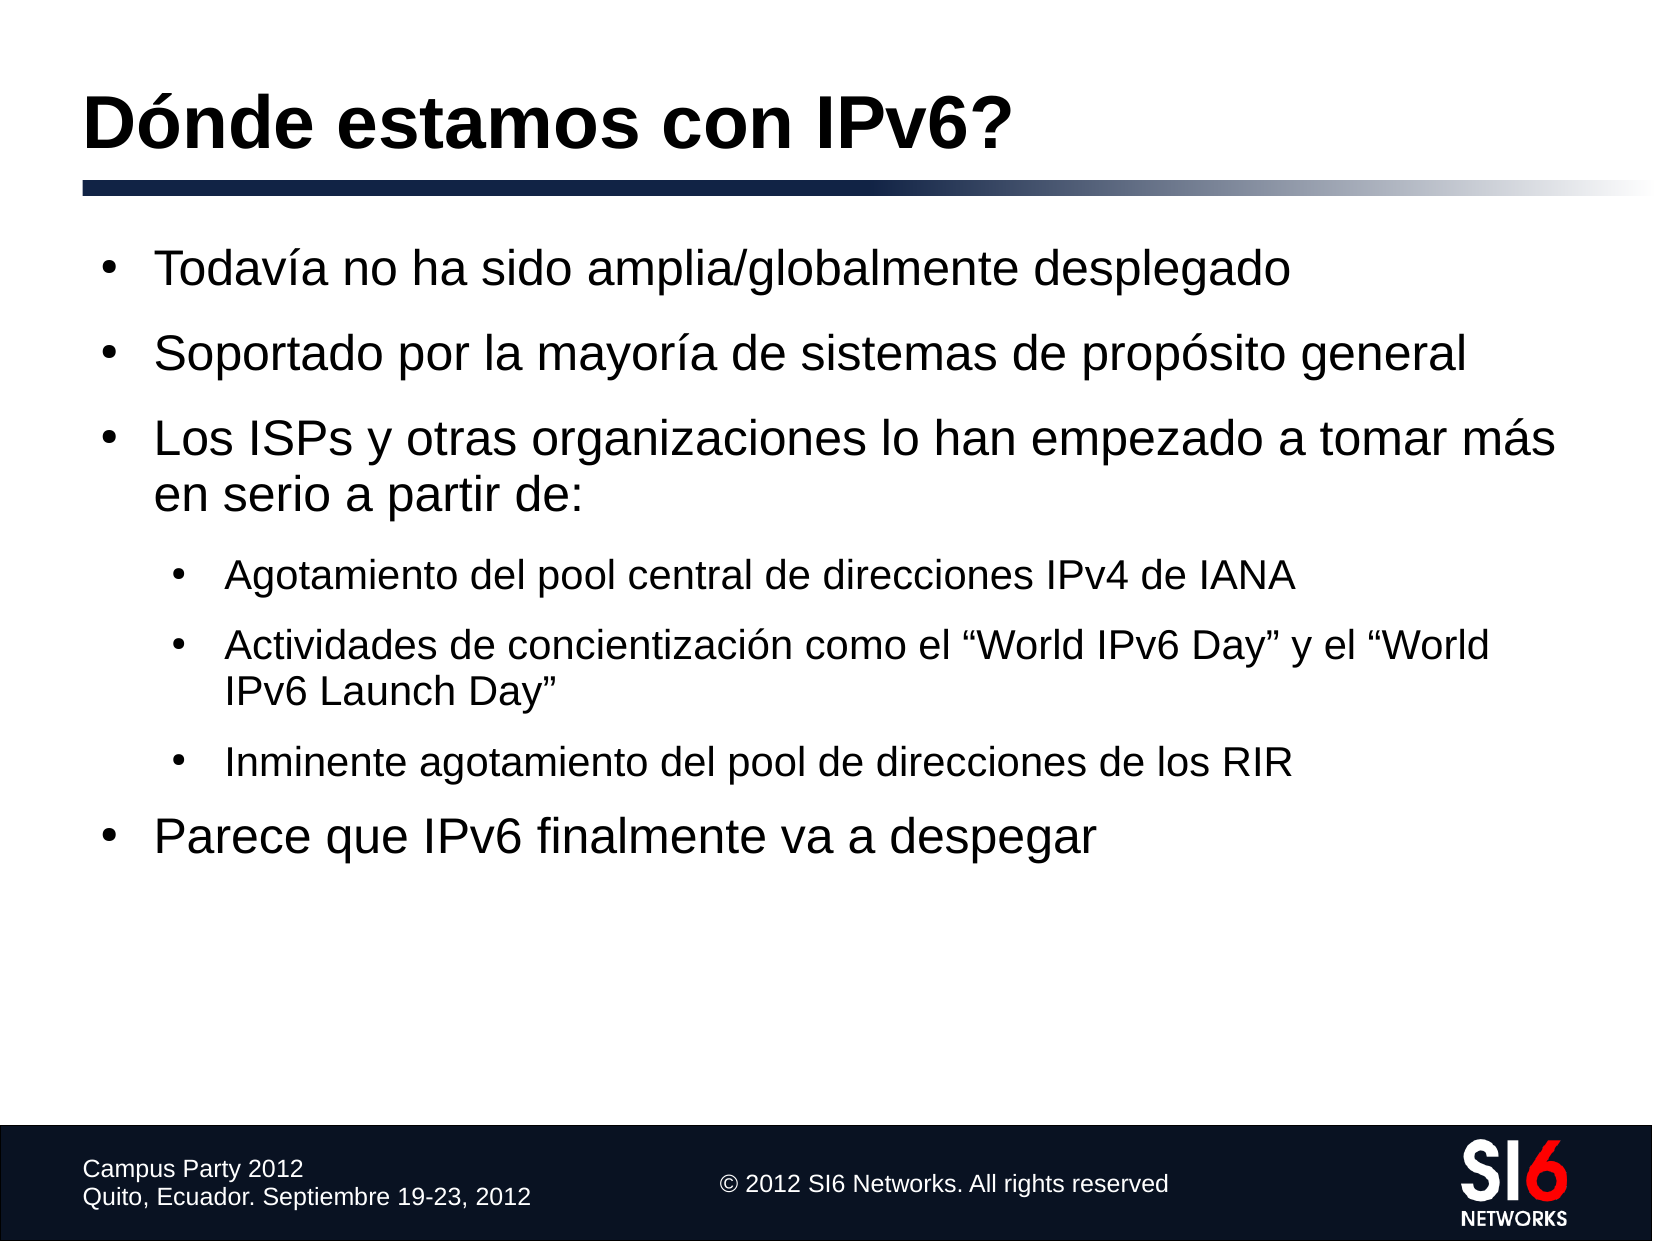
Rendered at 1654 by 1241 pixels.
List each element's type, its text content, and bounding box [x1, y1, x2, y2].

list Todavía no ha sido amplia/globalmente desplegado Soportado por la mayoría de sistemas de propósito general Los ISPs y otras organizaciones lo han empezado a tomar más en serio a partir de: Agotamiento del pool central de direcciones IPv4 de IANA Actividades de concientización como el “World IPv6 Day” y el “World IPv6 Launch Day” Inminente agotamiento del pool de direcciones de los RIR Parece que IPv6 finalmente va a despegar [82, 240, 1571, 1059]
title Dónde estamos con IPv6? [82, 49, 1571, 196]
picture [1461, 1139, 1567, 1226]
